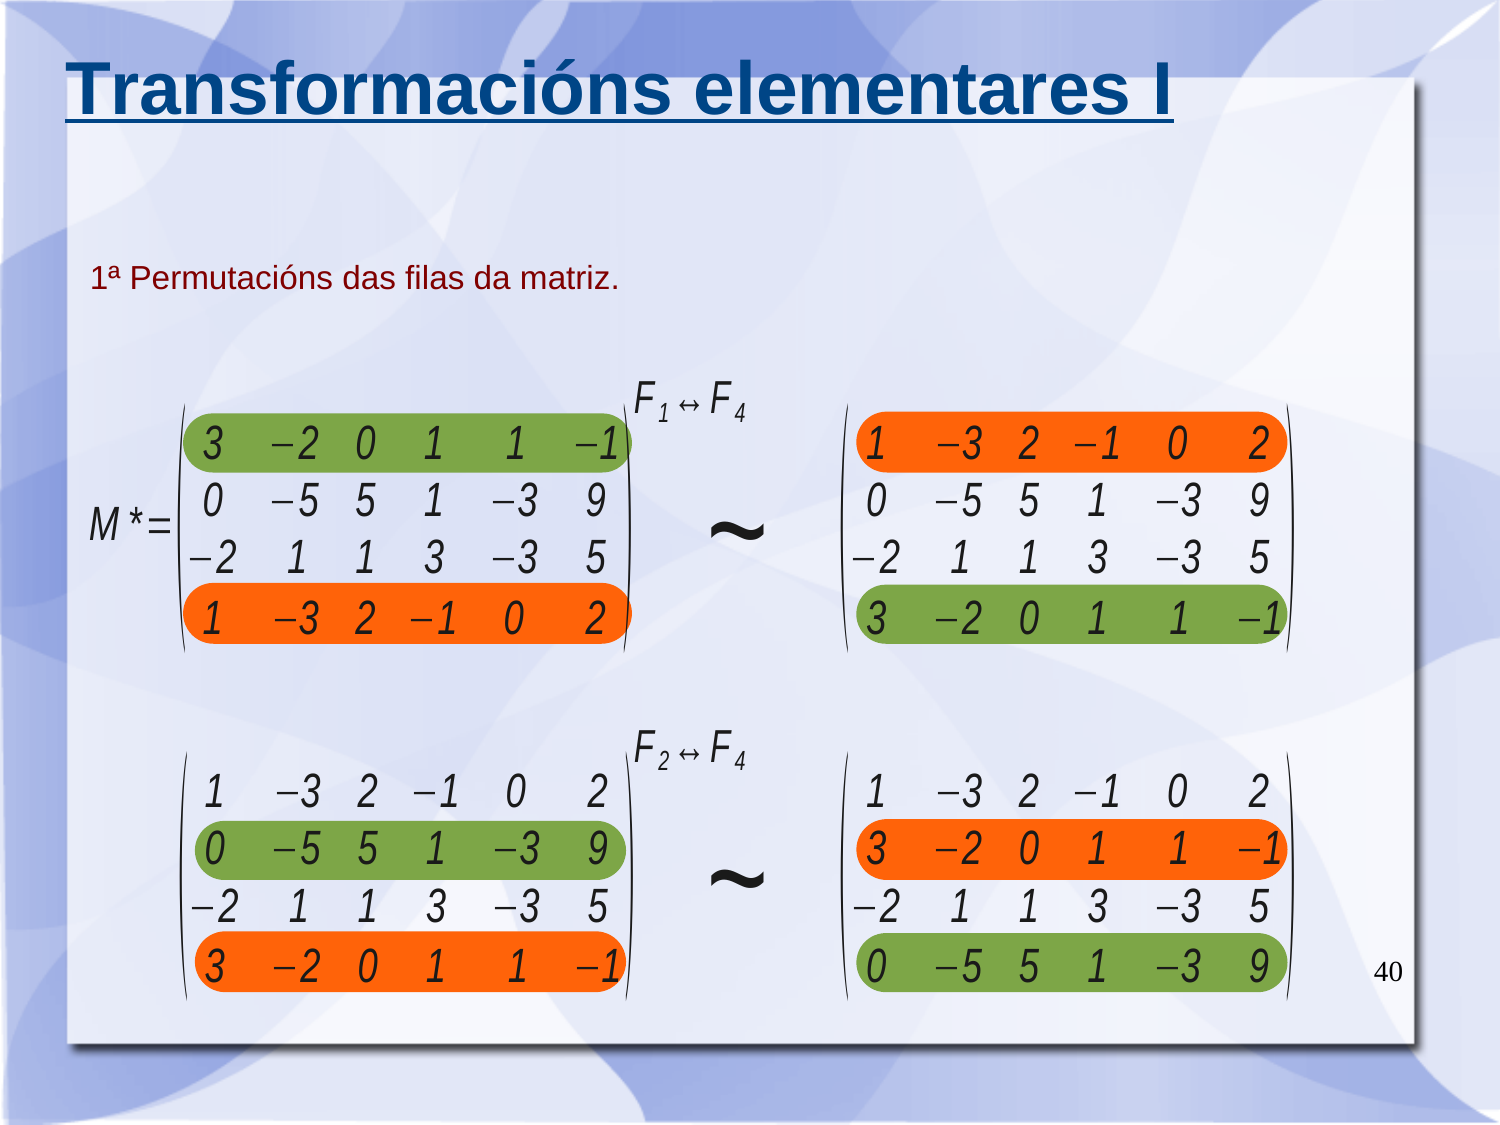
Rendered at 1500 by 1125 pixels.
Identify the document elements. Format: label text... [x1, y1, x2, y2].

title Transformacións elementares I [59, 29, 1441, 148]
chart [79, 370, 753, 655]
chart [678, 441, 791, 608]
chart [168, 718, 754, 1003]
picture [0, 0, 1500, 1125]
text_box 1ª Permutacións das filas da matriz. [75, 248, 650, 304]
chart [829, 747, 1307, 1003]
chart [678, 789, 791, 956]
chart [829, 398, 1307, 655]
